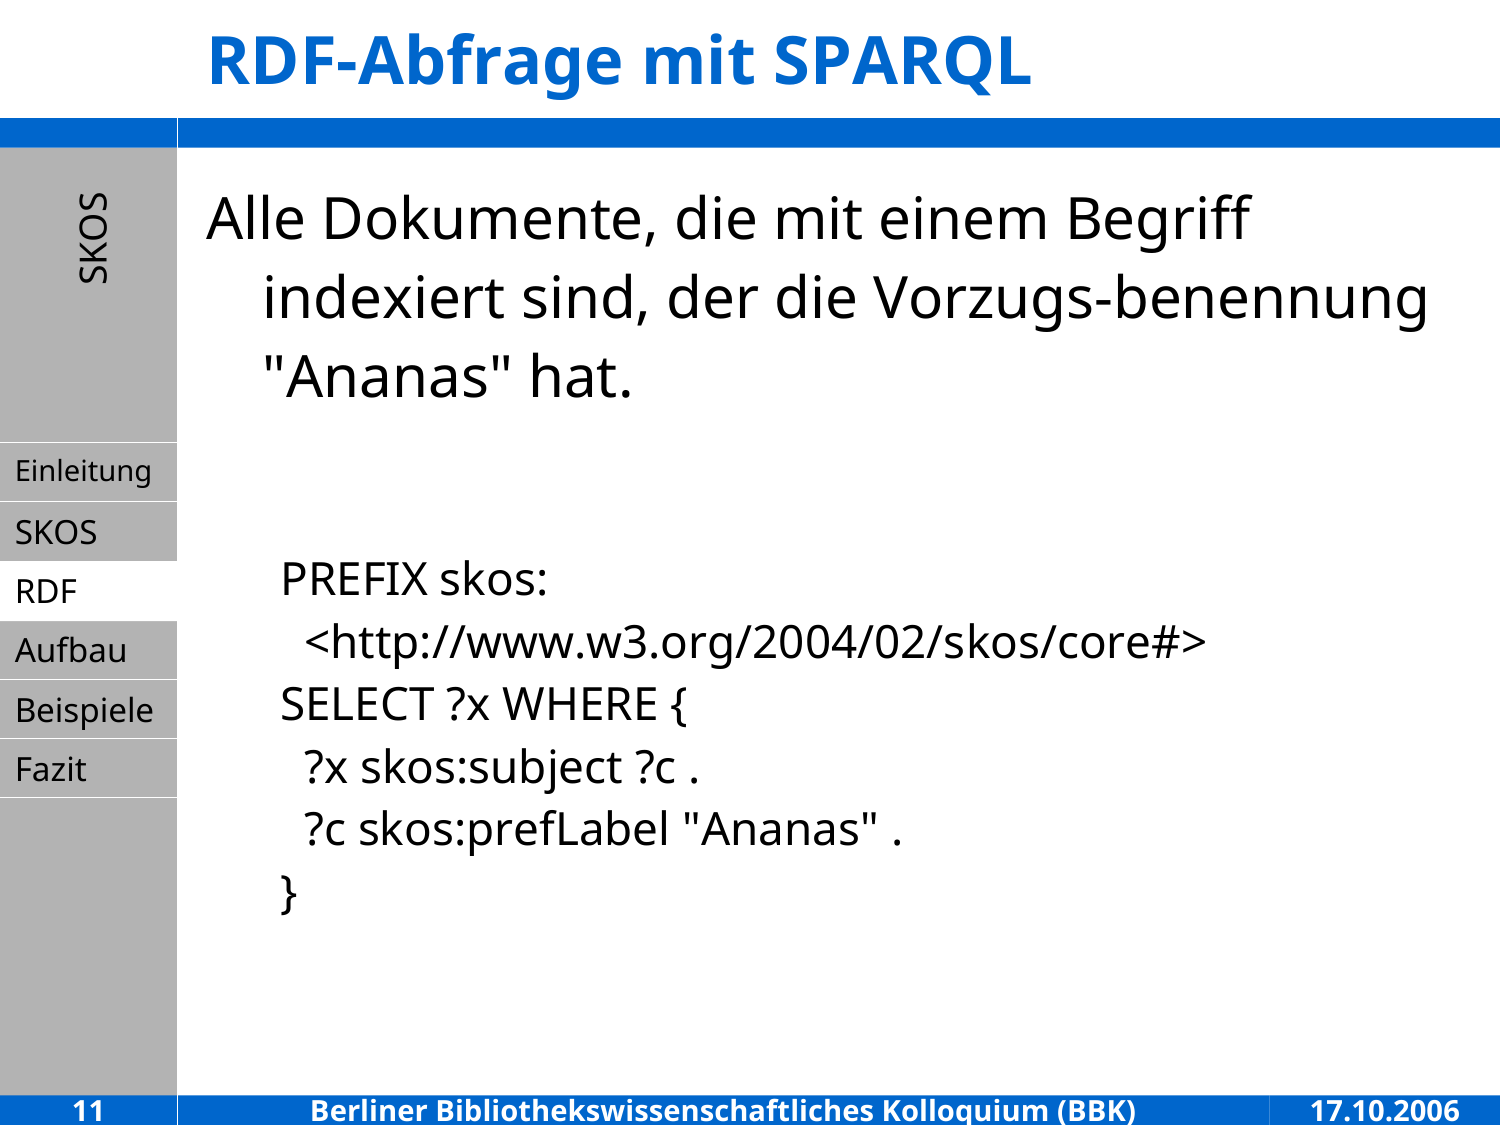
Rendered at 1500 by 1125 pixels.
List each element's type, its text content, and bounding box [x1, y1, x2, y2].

title RDF-Abfrage mit SPARQL [206, 0, 1477, 119]
text_box RDF [0, 561, 178, 621]
text_box PREFIX skos: <http://www.w3.org/2004/02/skos/core#> SELECT ?x WHERE { ?x skos:subject ?c . ?c skos:prefLabel "Ananas" . } [265, 539, 1342, 886]
list Alle Dokumente, die mit einem Begriff indexiert sind, der die Vorzugs-benennung "Ananas" hat. [206, 177, 1471, 443]
